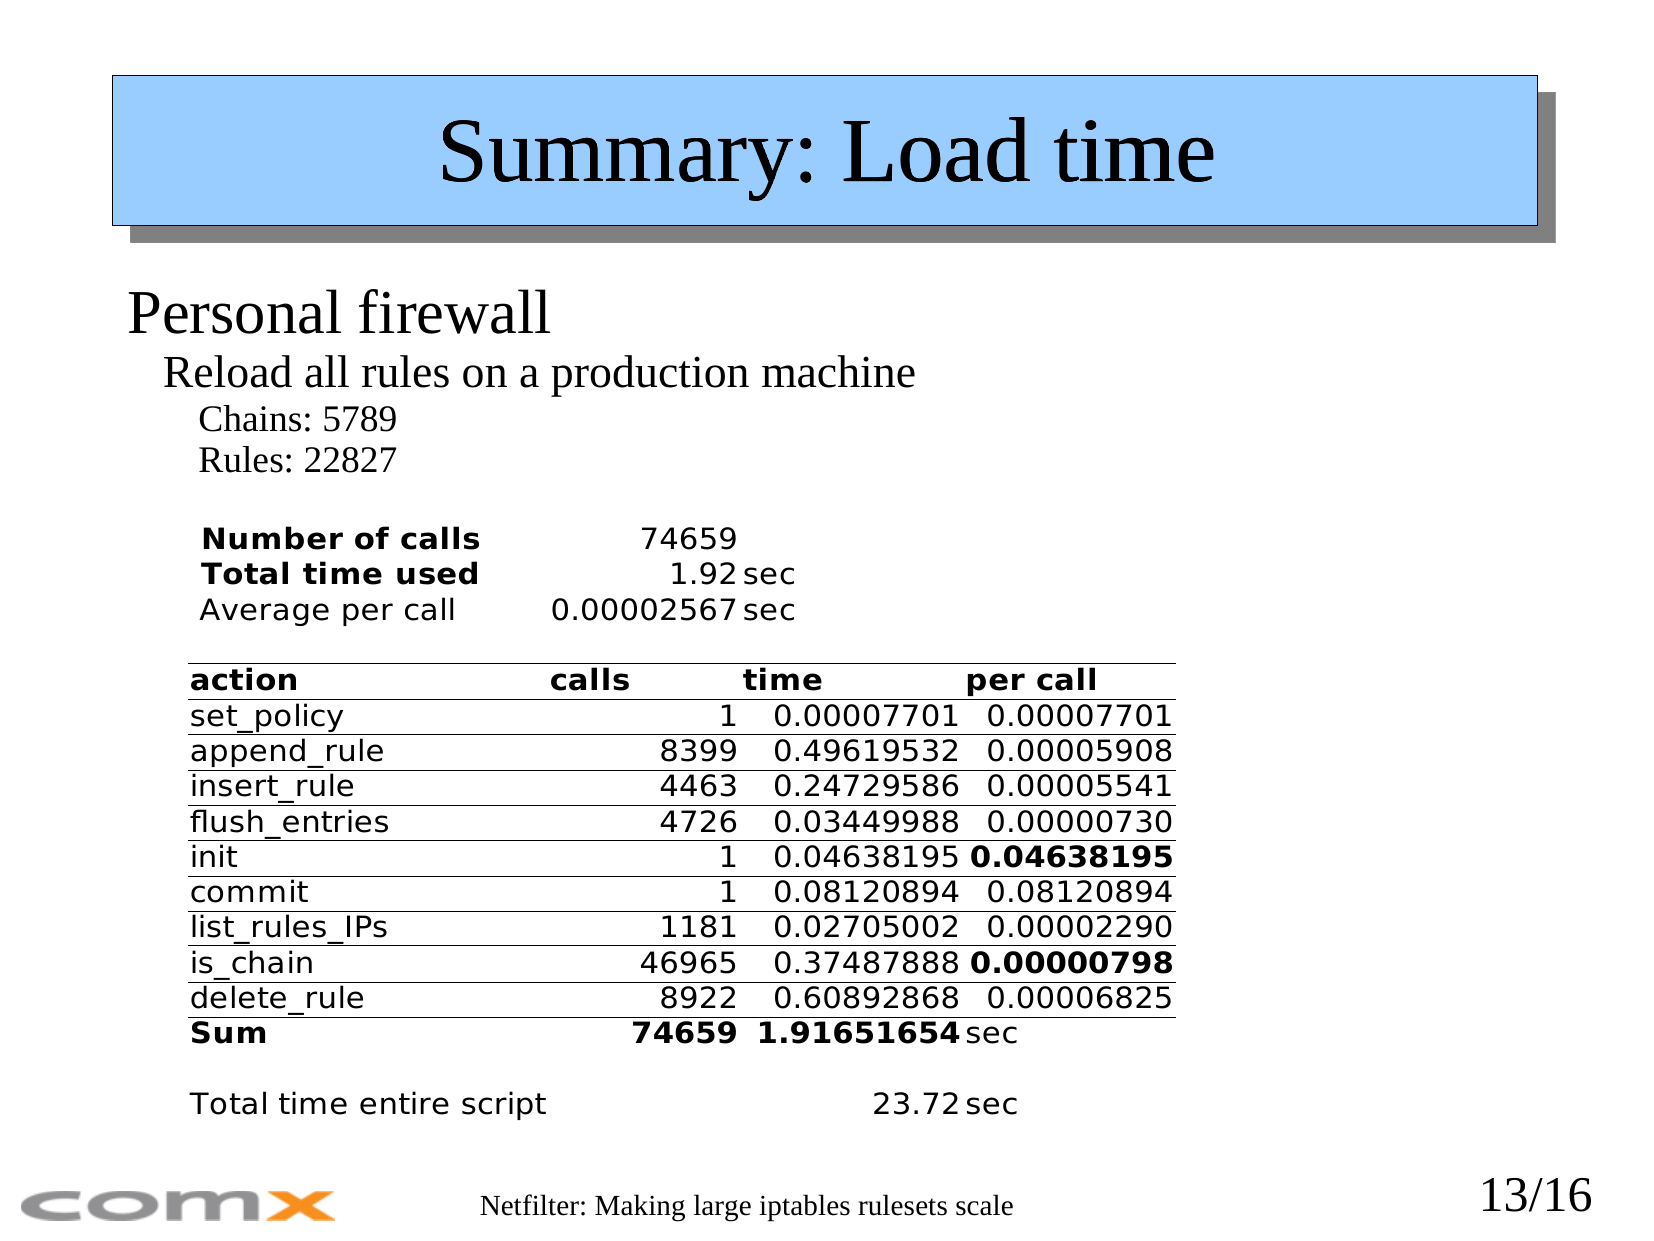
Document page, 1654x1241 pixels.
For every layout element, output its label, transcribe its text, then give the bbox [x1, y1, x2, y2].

text_box Personal firewall Reload all rules on a production machine Chains: 5789 Rules: 22827 [112, 262, 1538, 496]
chart [187, 497, 1179, 1126]
picture [21, 1191, 335, 1221]
title Summary: Load time [116, 75, 1538, 226]
